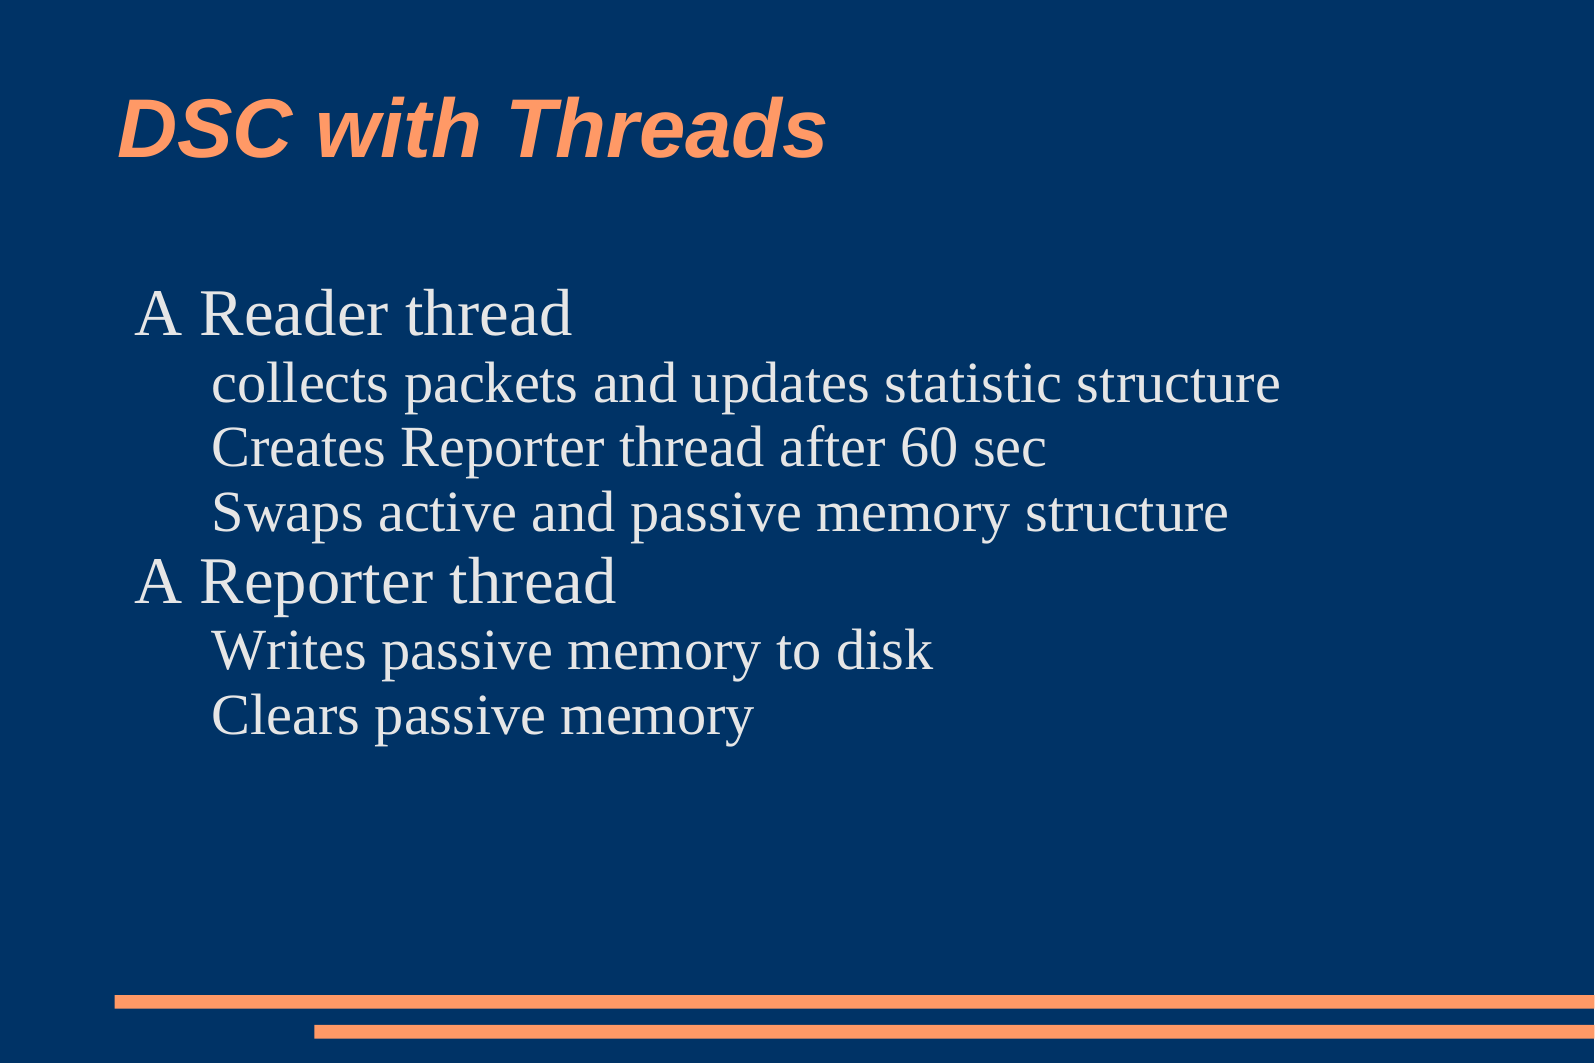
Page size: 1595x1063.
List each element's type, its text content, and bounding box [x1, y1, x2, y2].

title DSC with Threads [117, 39, 1479, 218]
list A Reader thread collects packets and updates statistic structure Creates Reporter thread after 60 sec Swaps active and passive memory structure A Reporter thread Writes passive memory to disk Clears passive memory [117, 276, 1505, 971]
